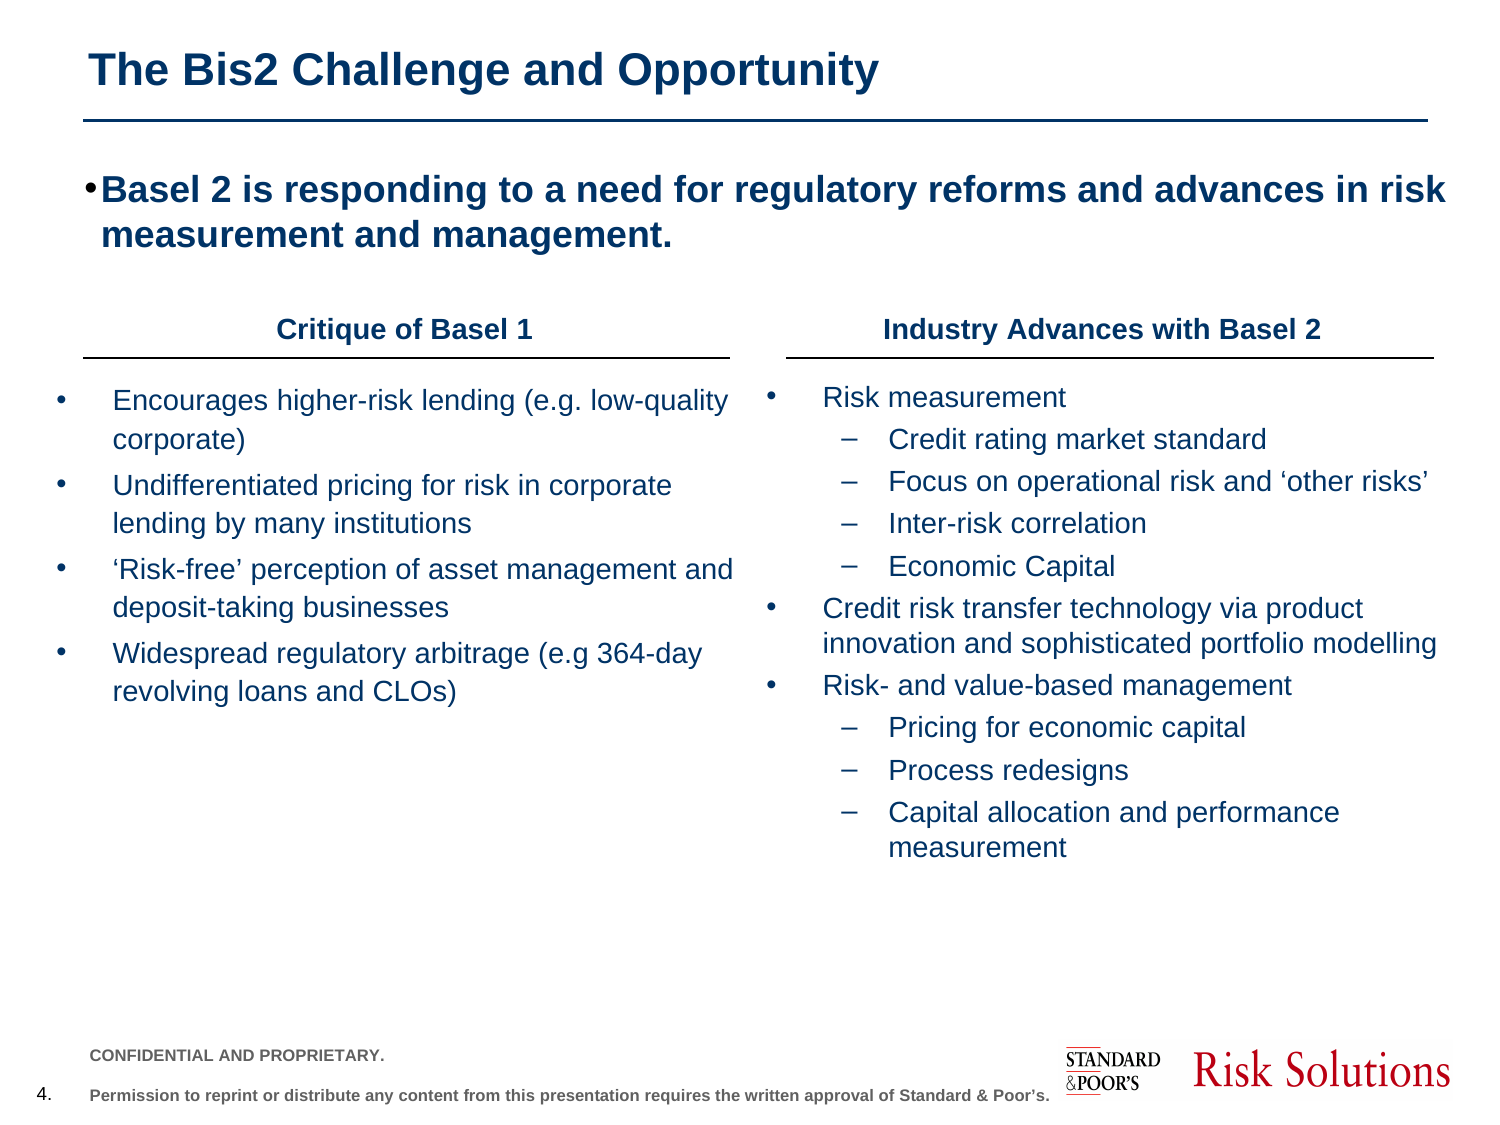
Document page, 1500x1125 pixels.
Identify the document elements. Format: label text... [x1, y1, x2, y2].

text_box Critique of Basel 1 [55, 310, 753, 346]
text_box Industry Advances with Basel 2 [753, 310, 1452, 346]
picture [1058, 1039, 1453, 1101]
text_box Basel 2 is responding to a need for regulatory reforms and advances in risk measurement and management. [69, 157, 1465, 254]
text_box Encourages higher-risk lending (e.g. low-quality corporate) Undifferentiated pricing for risk in corporate lending by many institutions ‘Risk-free’ perception of asset management and deposit-taking businesses Widespread regulatory arbitrage (e.g 364-day revolving loans and CLOs) [56, 378, 742, 820]
text_box Risk measurement Credit rating market standard Focus on operational risk and ‘other risks’ Inter-risk correlation Economic Capital Credit risk transfer technology via product innovation and sophisticated portfolio modelling Risk- and value-based management Pricing for economic capital Process redesigns Capital allocation and performance measurement [766, 378, 1452, 820]
text_box The Bis2 Challenge and Opportunity [73, 27, 1429, 103]
